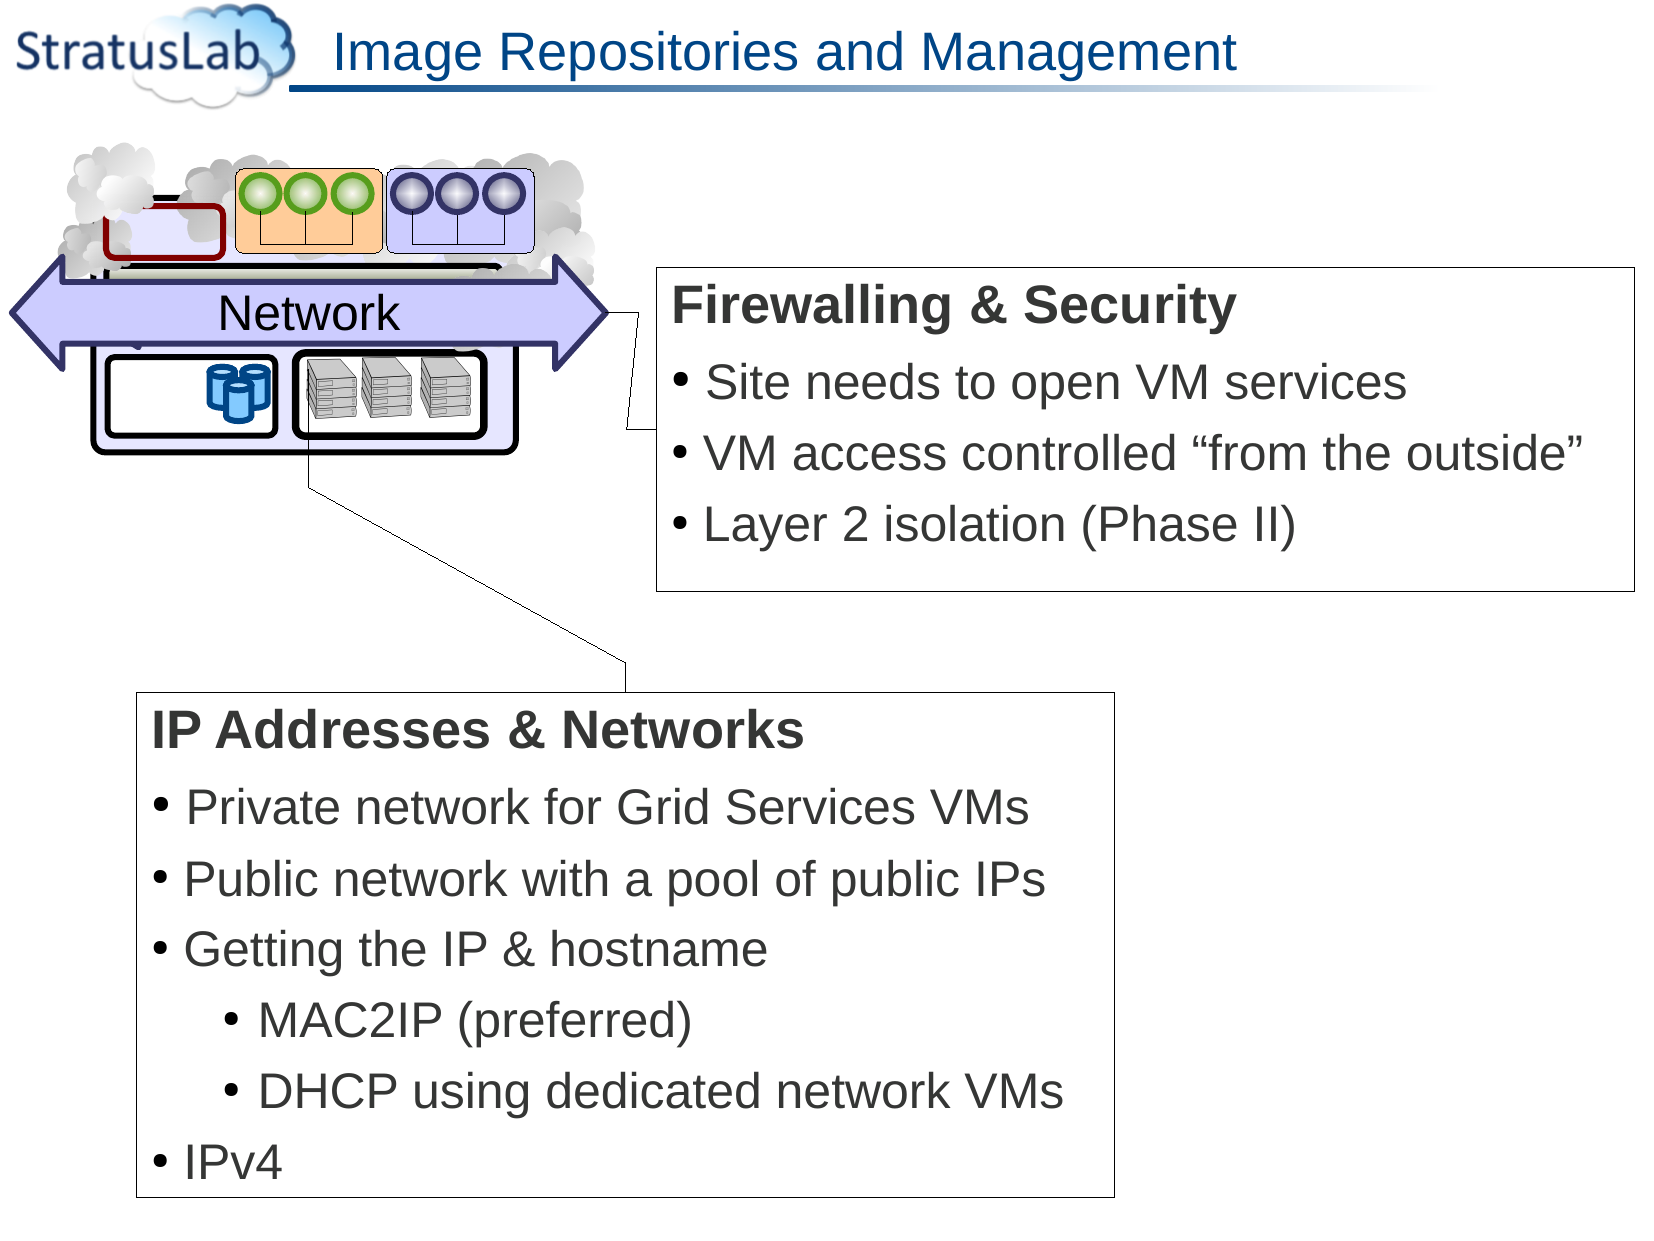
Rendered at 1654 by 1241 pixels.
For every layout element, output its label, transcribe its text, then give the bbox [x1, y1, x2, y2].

picture [6, 0, 301, 117]
picture [304, 352, 414, 423]
picture [271, 151, 601, 302]
text_box Network [11, 256, 606, 370]
picture [418, 344, 555, 422]
text_box [93, 344, 516, 453]
text_box Image Repositories and Management [317, 14, 1254, 85]
picture [166, 153, 302, 246]
picture [51, 141, 161, 281]
text_box [289, 85, 1640, 92]
text_box Firewalling & Security Site needs to open VM services VM access controlled “from the outside” Layer 2 isolation (Phase II) [656, 267, 1635, 592]
text_box [106, 168, 429, 281]
text_box IP Addresses & Networks Private network for Grid Services VMs Public network with a pool of public IPs Getting the IP & hostname MAC2IP (preferred) DHCP using dedicated network VMs IPv4 [136, 692, 1115, 1198]
text_box [386, 168, 535, 254]
